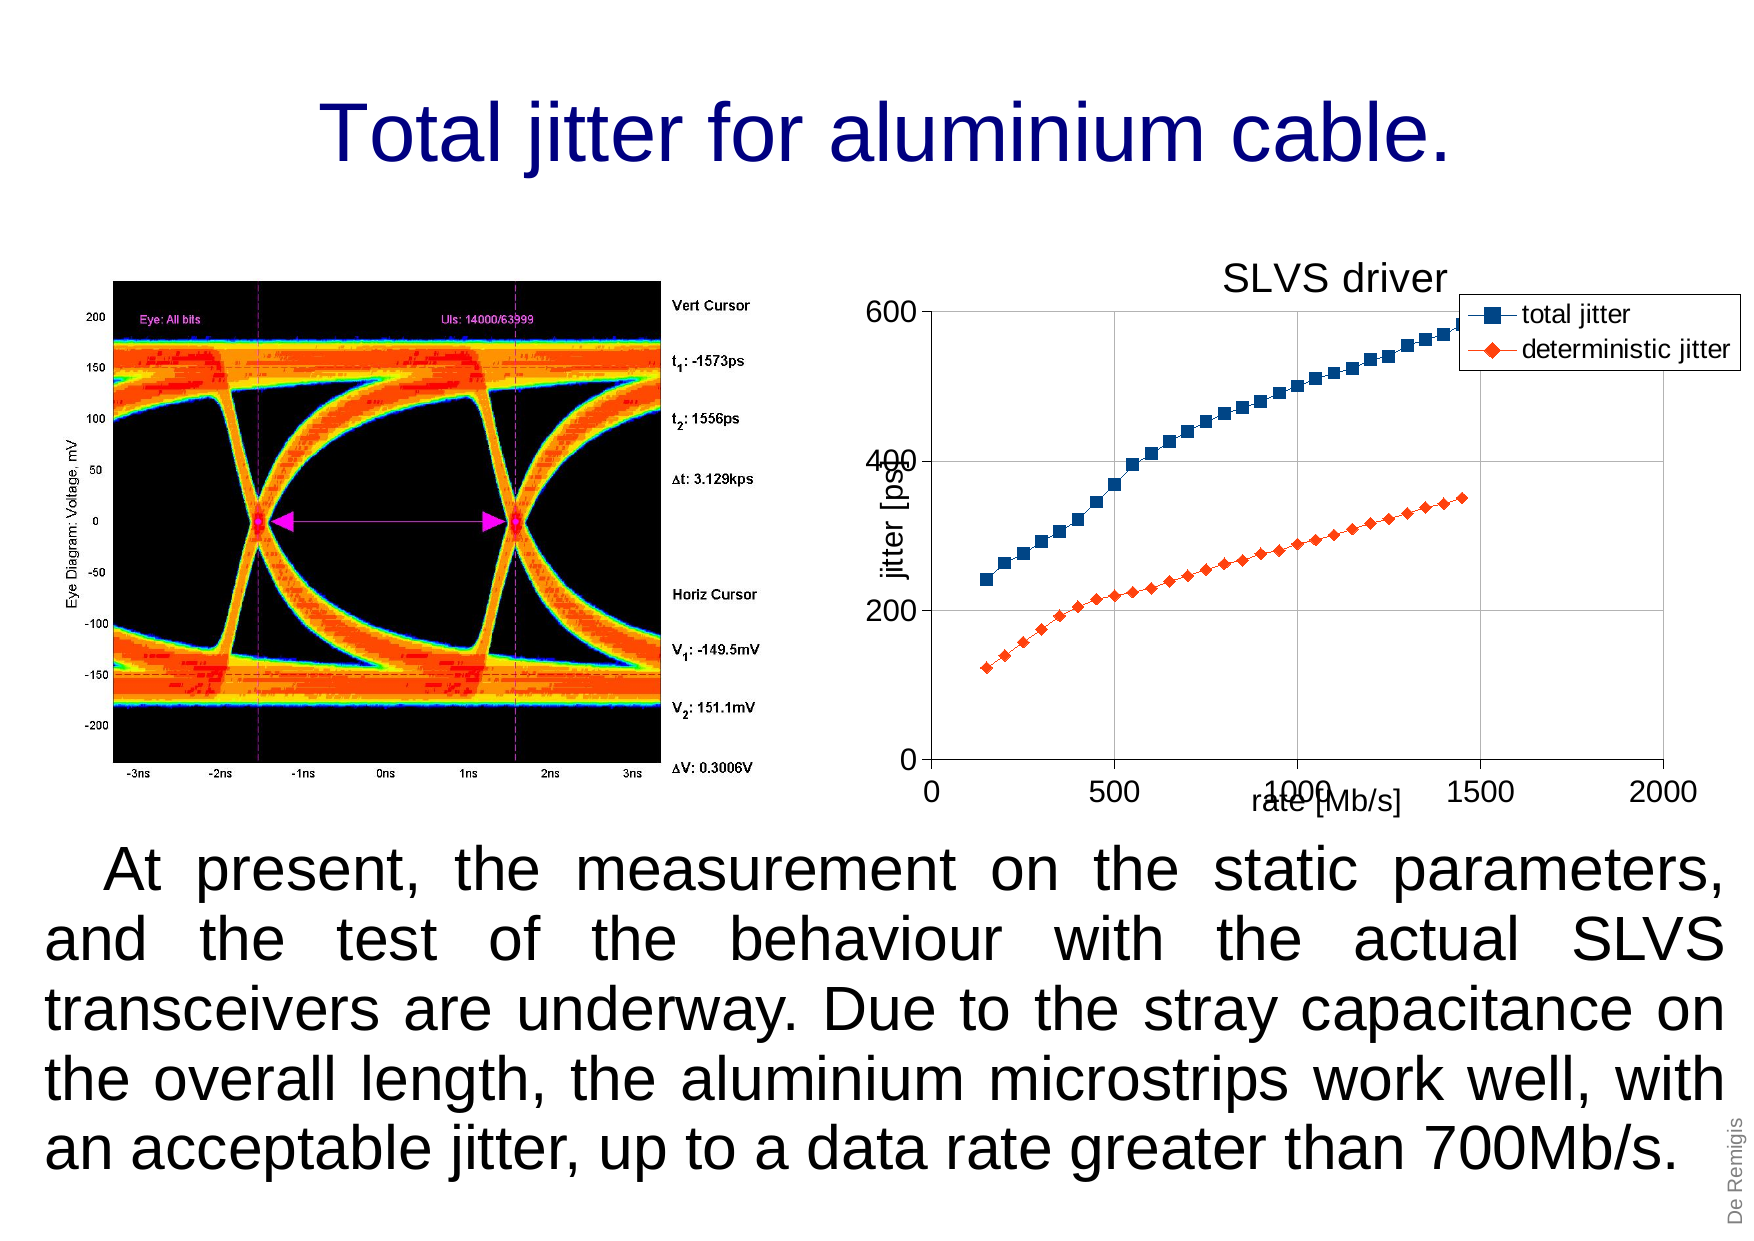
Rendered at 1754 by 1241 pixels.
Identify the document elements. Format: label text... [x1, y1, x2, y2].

chart [856, 236, 1743, 827]
title Total jitter for aluminium cable. [29, 29, 1743, 236]
text_box At present, the measurement on the static parameters, and the test of the behaviour with the actual SLVS transceivers are underway. Due to the stray capacitance on the overall length, the aluminium microstrips work well, with an acceptable jitter, up to a data rate greater than 700Mb/s. [29, 826, 1743, 1211]
picture [10, 236, 798, 827]
